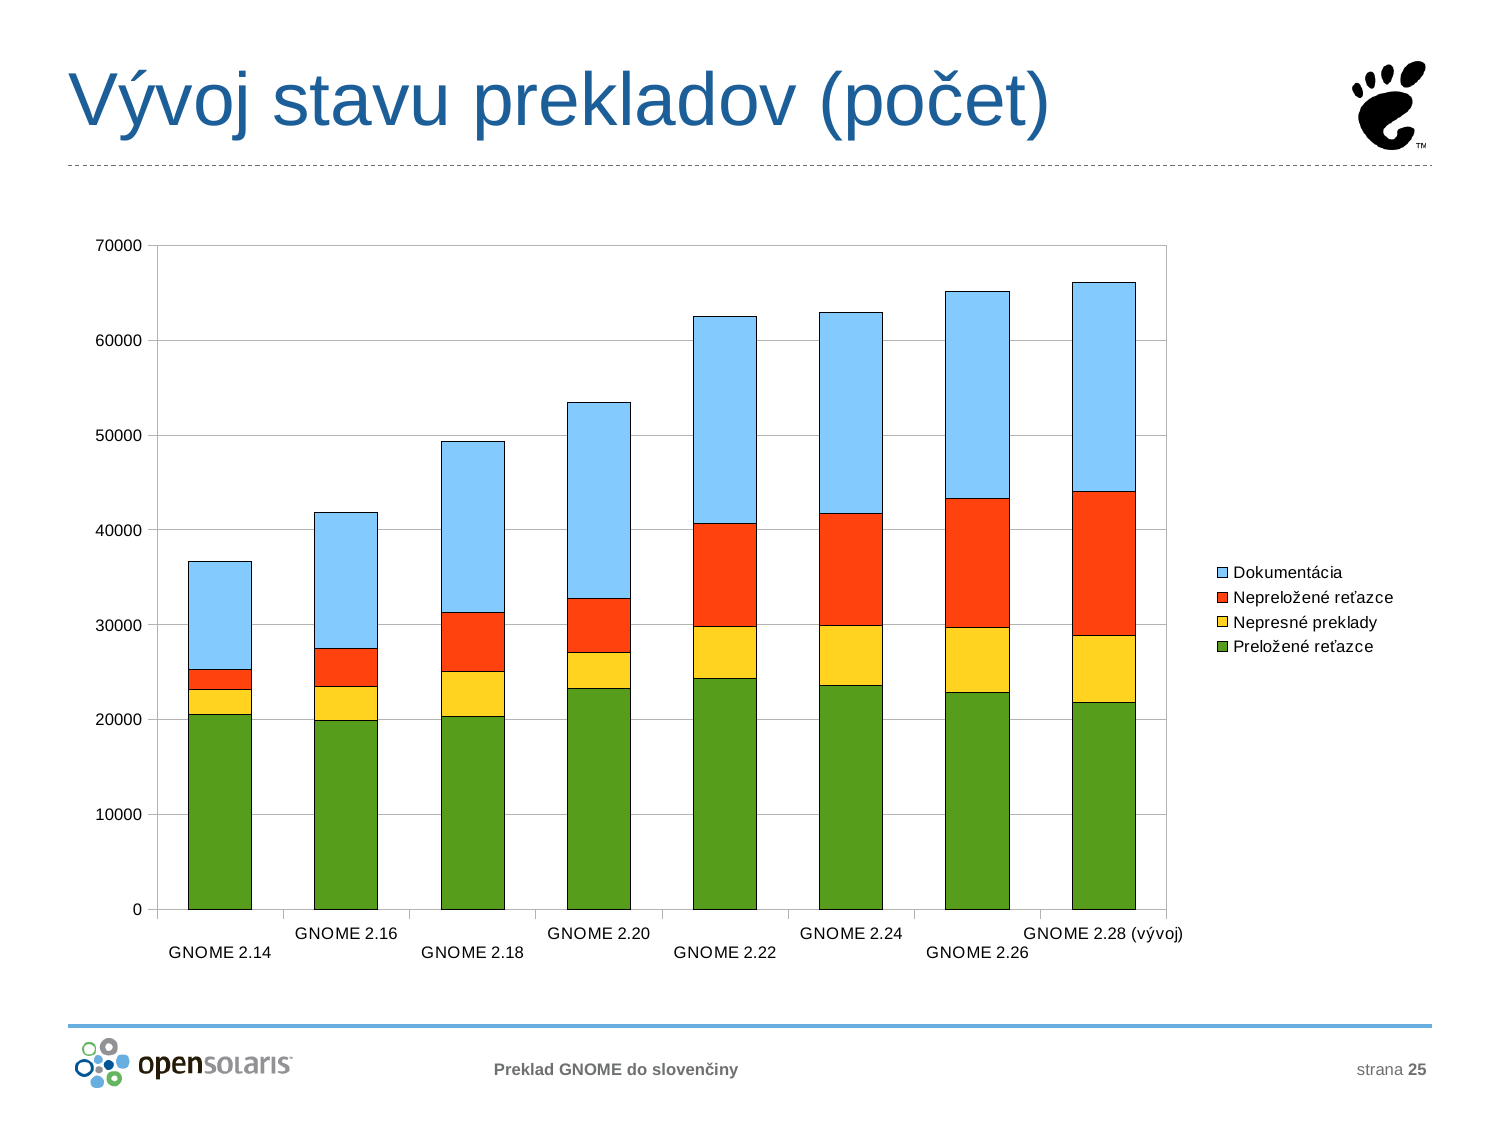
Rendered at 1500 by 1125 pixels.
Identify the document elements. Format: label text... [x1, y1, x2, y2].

chart [68, 220, 1432, 993]
title Vývoj stavu prekladov (počet) [68, 44, 1388, 155]
picture [1388, 61, 1426, 150]
picture [74, 1038, 293, 1088]
